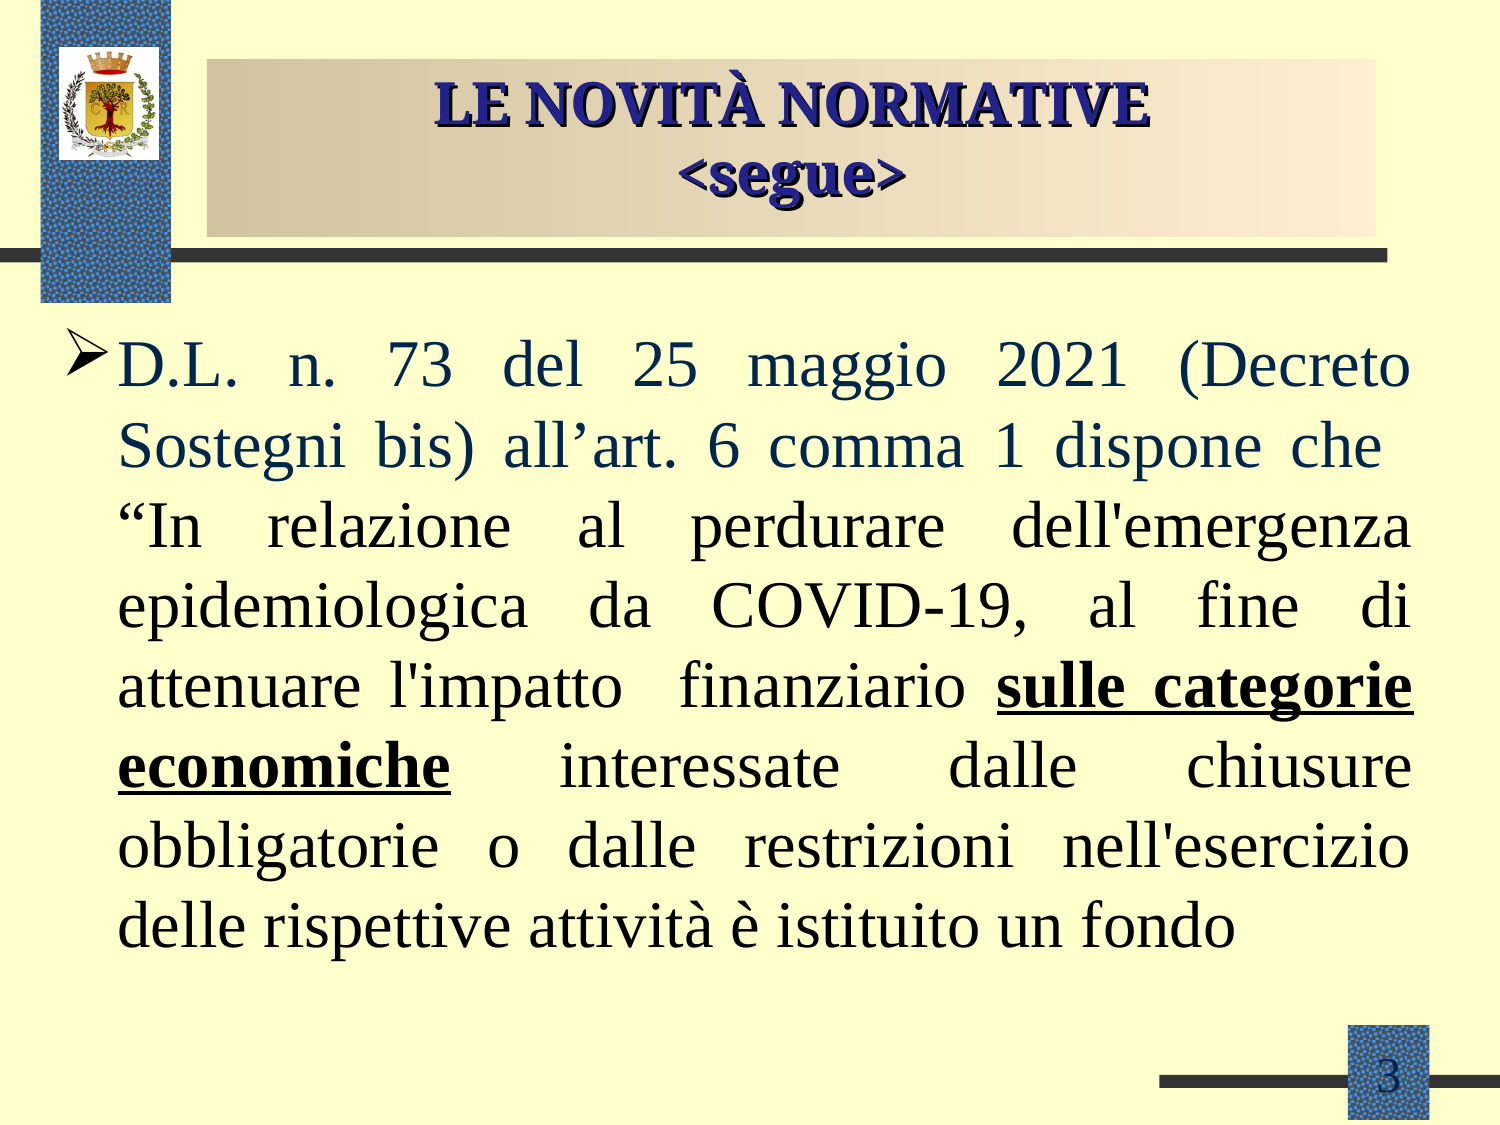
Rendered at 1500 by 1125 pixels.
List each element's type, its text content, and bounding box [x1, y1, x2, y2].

text_box LE NOVITÀ NORMATIVE <segue> [206, 59, 1377, 237]
text_box <numero> [1347, 1025, 1430, 1120]
list D.L. n. 73 del 25 maggio 2021 (Decreto Sostegni bis) all’art. 6 comma 1 dispone che “In relazione al perdurare dell'emergenza epidemiologica da COVID-19, al fine di attenuare l'impatto finanziario sulle categorie economiche interessate dalle chiusure obbligatorie o dalle restrizioni nell'esercizio delle rispettive attività è istituito un fondo [47, 312, 1429, 1016]
picture [40, 0, 171, 303]
